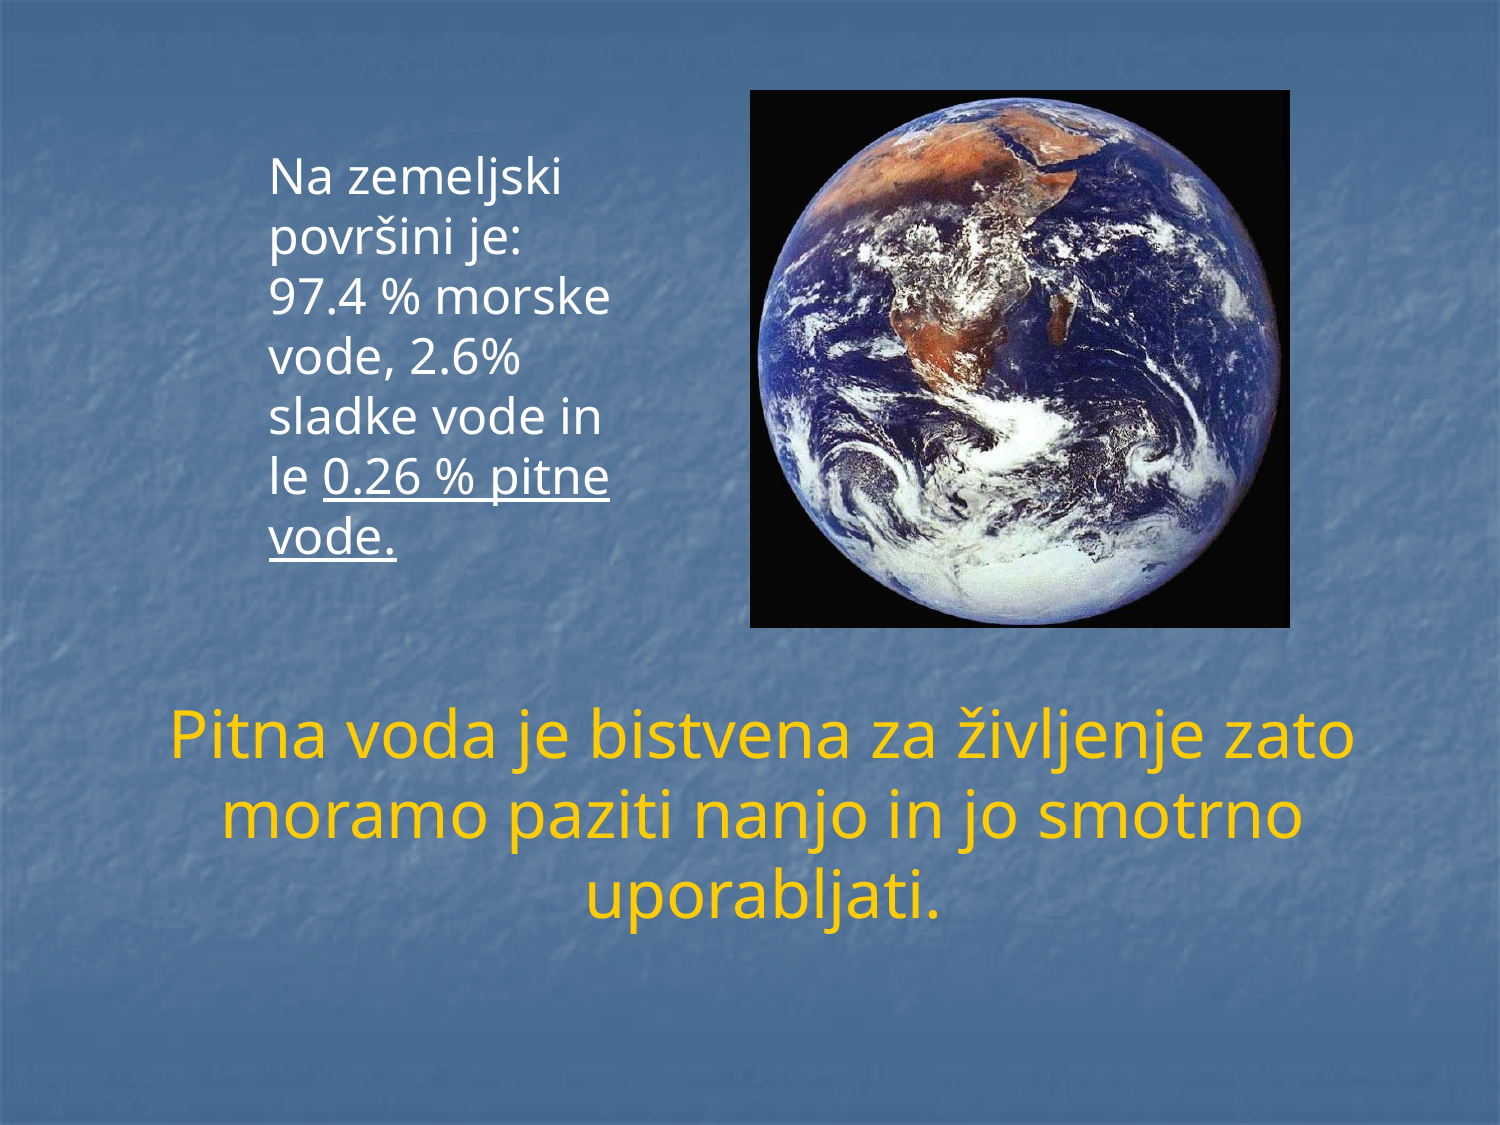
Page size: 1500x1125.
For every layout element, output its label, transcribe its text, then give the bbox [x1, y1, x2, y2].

picture [0, 0, 1500, 1125]
title Pitna voda je bistvena za življenje zato moramo paziti nanjo in jo smotrno uporabljati. [88, 692, 1439, 1012]
text_box Na zemeljski površini je: 97.4 % morske vode, 2.6% sladke vode in le 0.26 % pitne vode. [253, 137, 644, 573]
